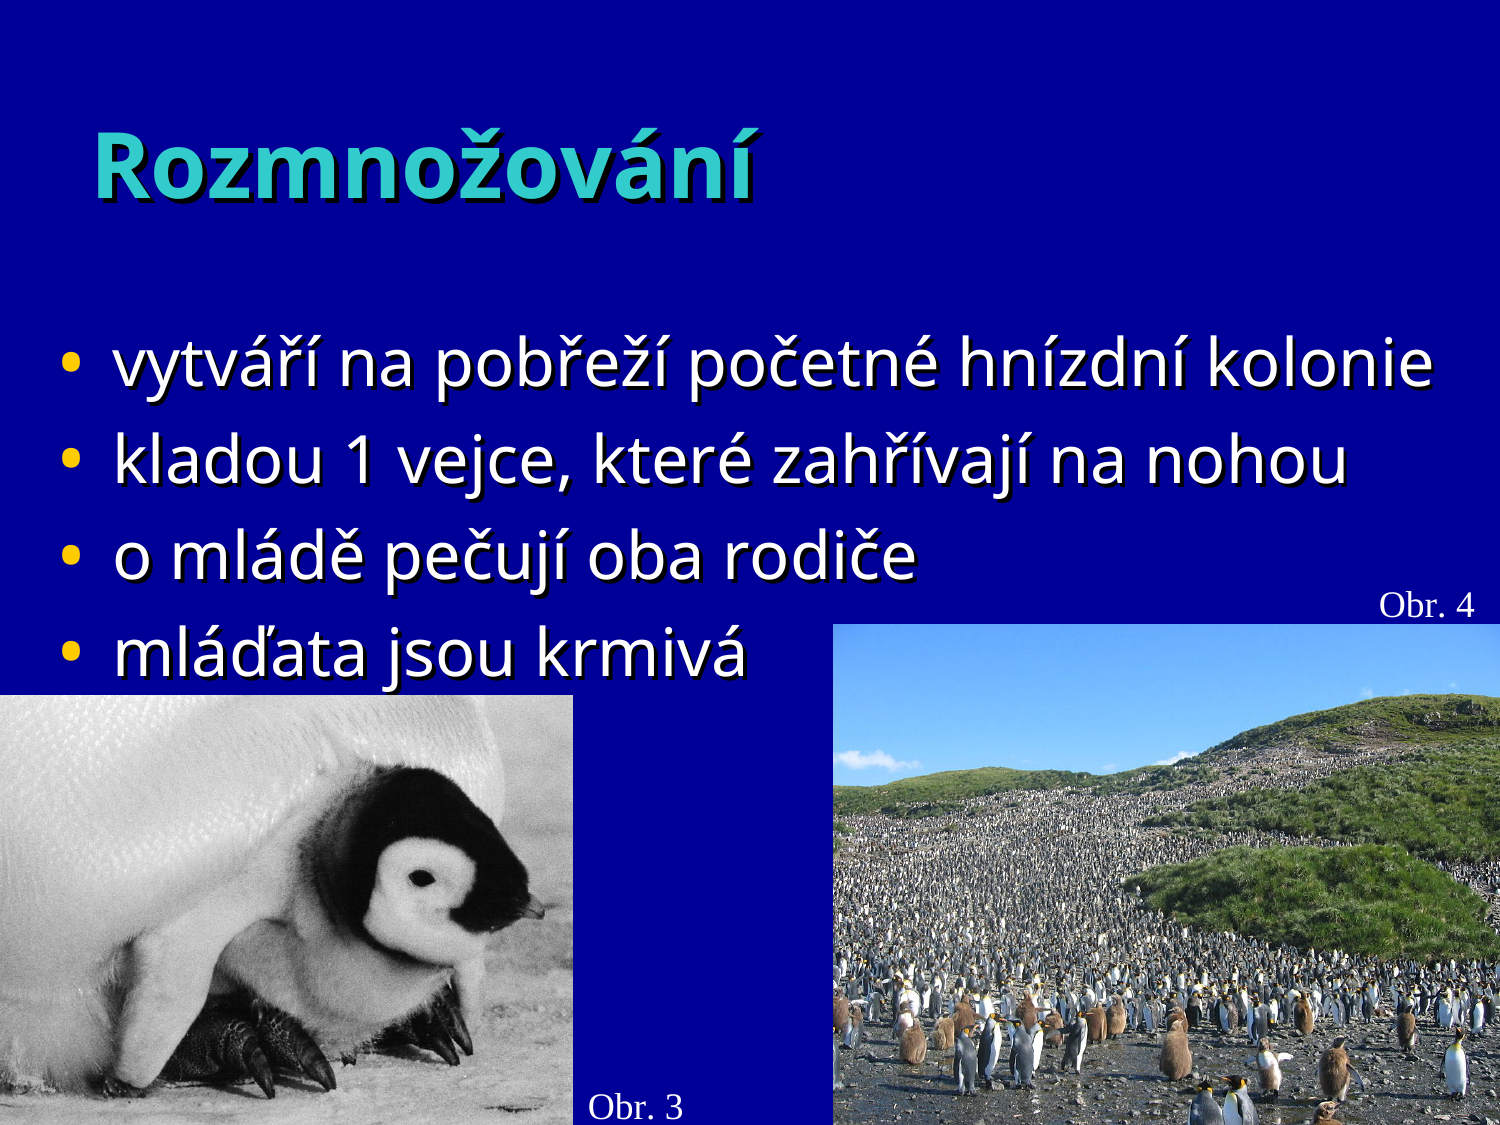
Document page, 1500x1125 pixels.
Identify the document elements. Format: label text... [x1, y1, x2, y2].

text_box Obr. 3 [573, 1074, 704, 1125]
title Rozmnožování [75, 47, 1426, 276]
list vytváří na pobřeží početné hnízdní kolonie kladou 1 vejce, které zahřívají na nohou o mládě pečují oba rodiče mláďata jsou krmivá [41, 312, 1471, 988]
text_box Obr. 4 [1364, 572, 1500, 634]
picture [833, 624, 1500, 1125]
picture [0, 695, 573, 1125]
